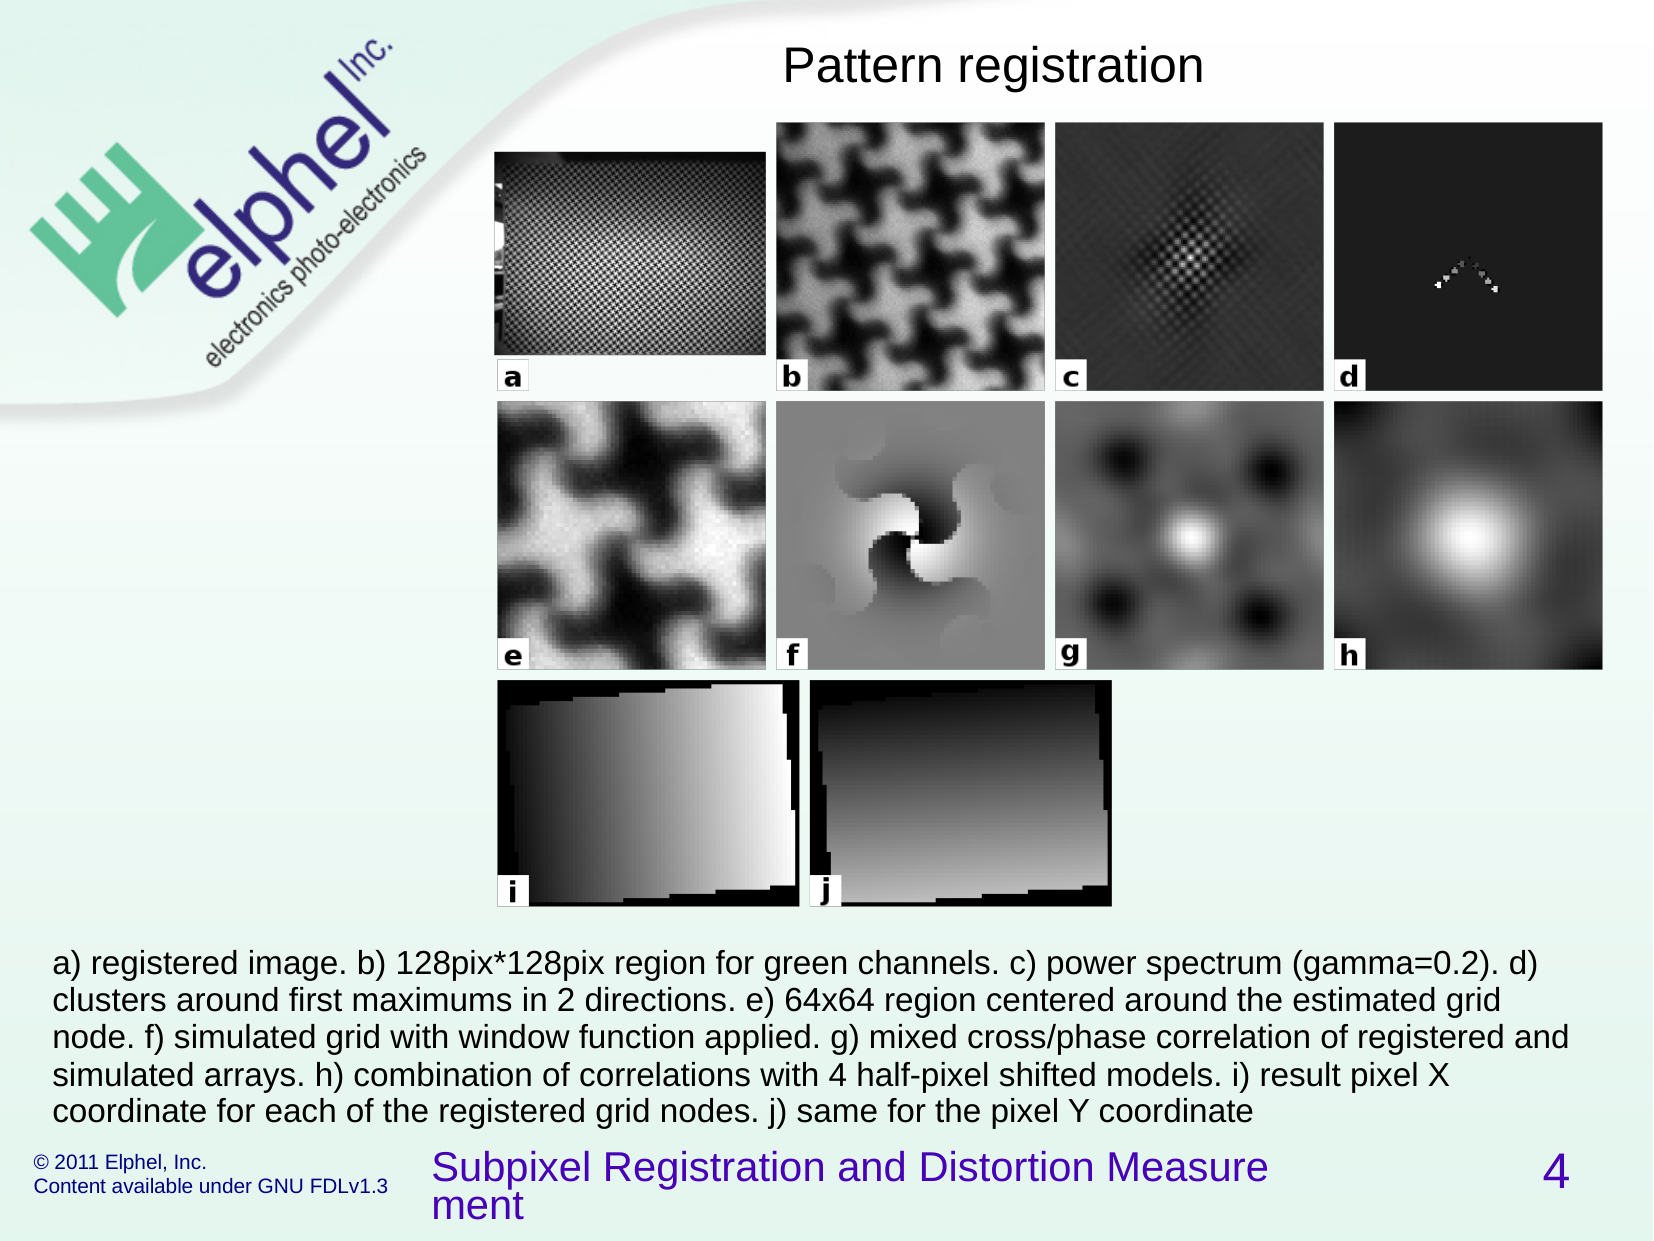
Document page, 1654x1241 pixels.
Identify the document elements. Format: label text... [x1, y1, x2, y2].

title Pattern registration [412, 18, 1576, 113]
picture [0, 0, 1654, 1241]
text_box a) registered image. b) 128pix*128pix region for green channels. c) power spectrum (gamma=0.2). d) clusters around first maximums in 2 directions. e) 64x64 region centered around the estimated grid node. f) simulated grid with window function applied. g) mixed cross/phase correlation of registered and simulated arrays. h) combination of correlations with 4 half-pixel shifted models. i) result pixel X coordinate for each of the registered grid nodes. j) same for the pixel Y coordinate [37, 937, 1594, 1144]
